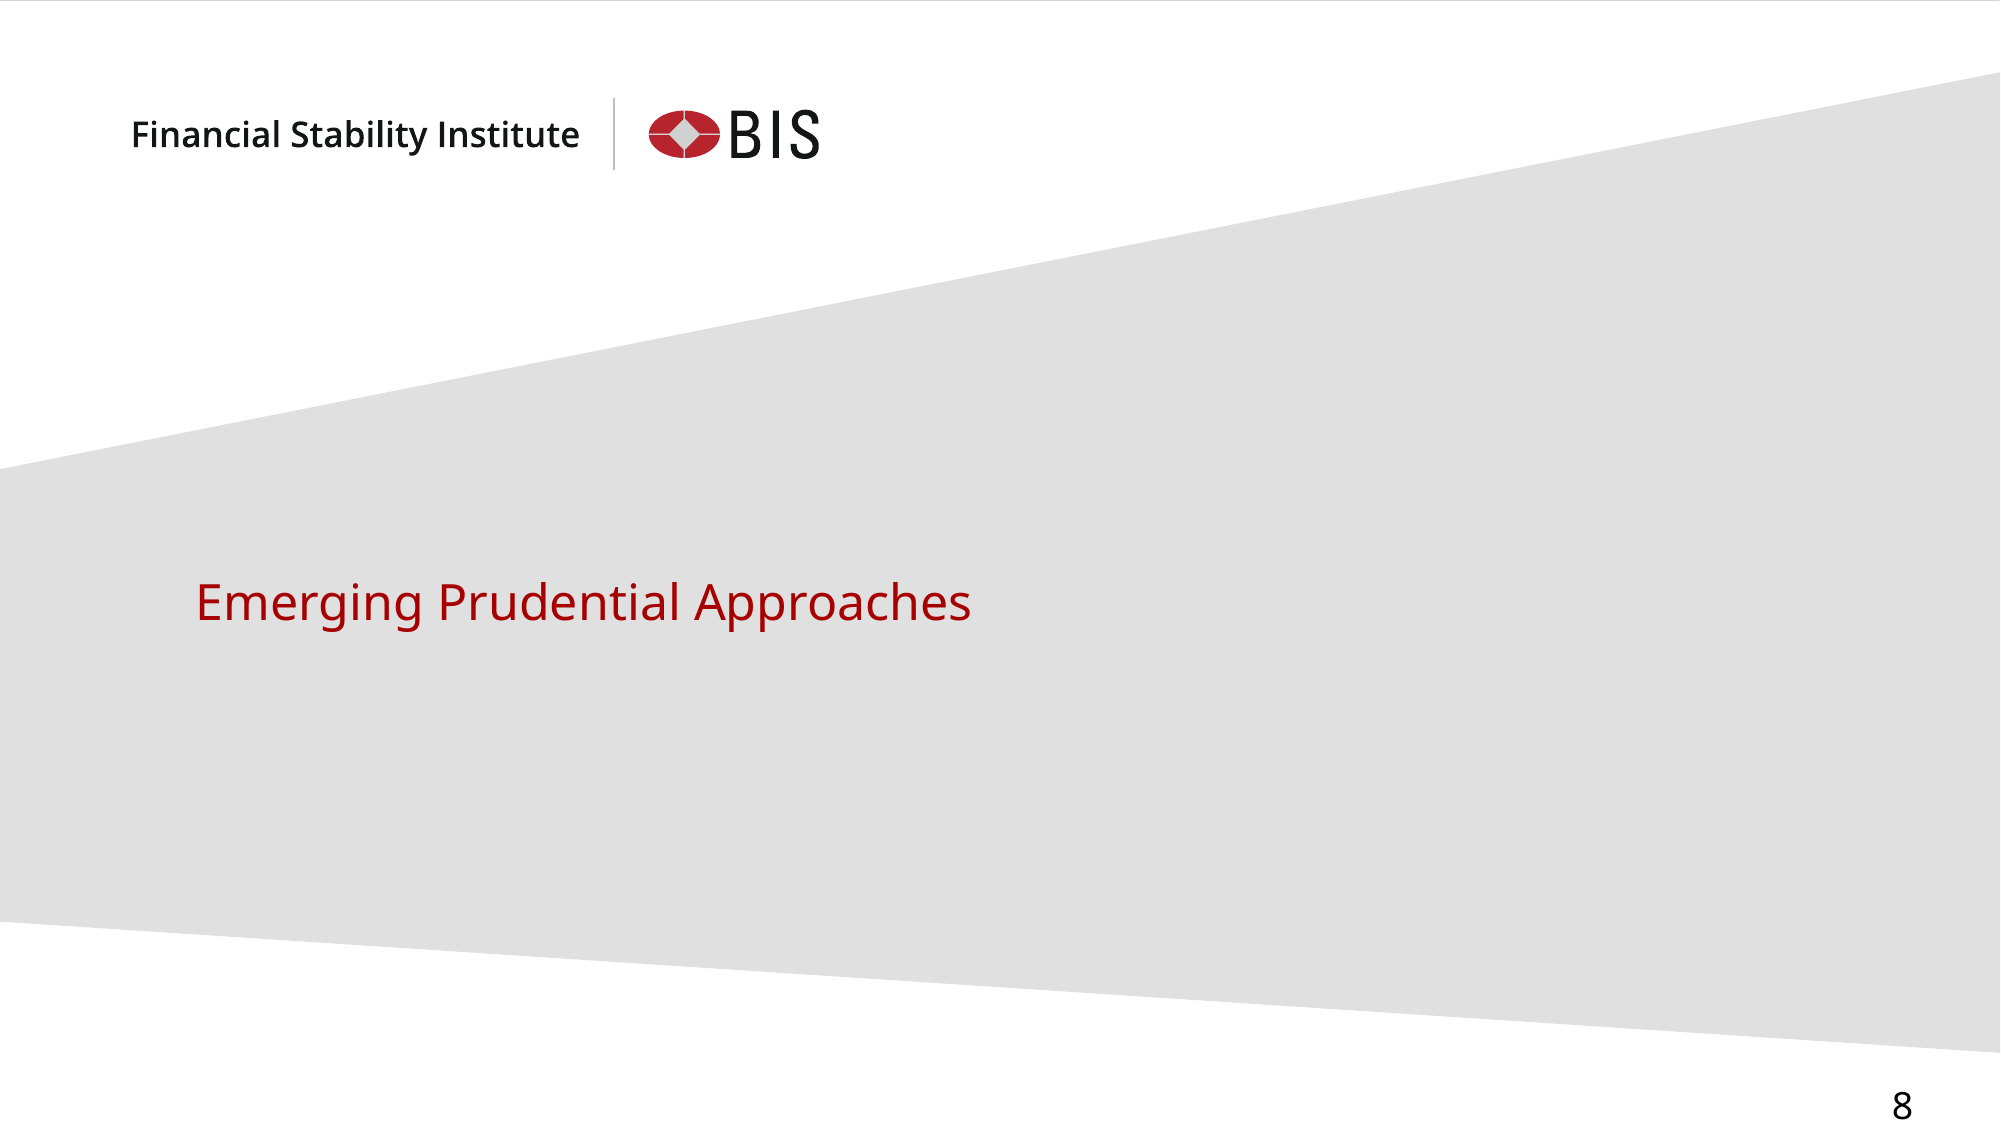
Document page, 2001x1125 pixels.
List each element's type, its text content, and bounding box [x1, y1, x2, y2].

slide_number <numéro> [1877, 1074, 2000, 1118]
title Emerging Prudential Approaches [181, 562, 1835, 823]
